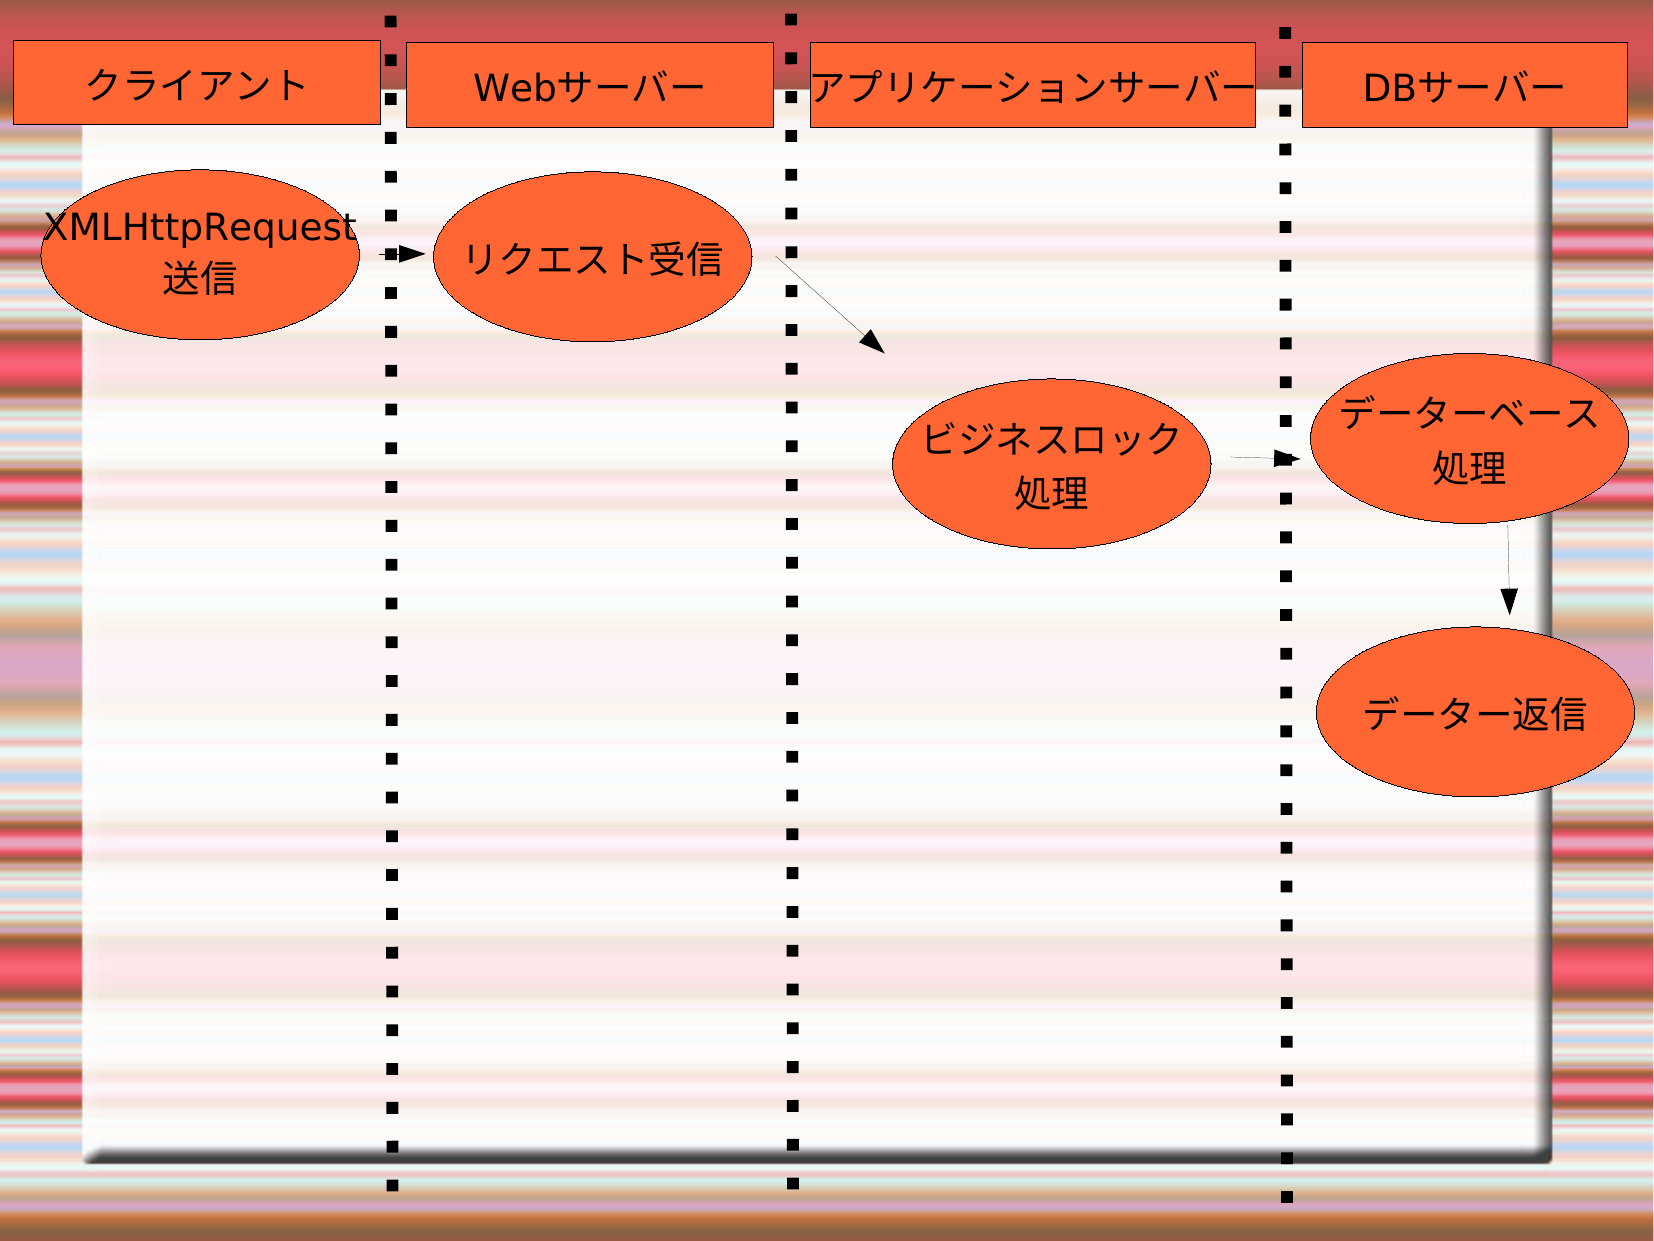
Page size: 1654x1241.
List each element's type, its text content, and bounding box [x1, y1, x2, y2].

picture [0, 0, 1654, 1241]
text_box リクエスト受信 [433, 171, 753, 342]
text_box データー返信 [1316, 626, 1635, 797]
text_box DBサーバー [1302, 42, 1628, 128]
text_box クライアント [13, 40, 381, 125]
text_box データーベース 処理 [1310, 353, 1629, 524]
text_box ビジネスロック 処理 [892, 378, 1212, 549]
text_box XMLHttpRequest 送信 [40, 169, 360, 340]
text_box Webサーバー [406, 42, 774, 128]
text_box アプリケーションサーバー [810, 42, 1256, 128]
